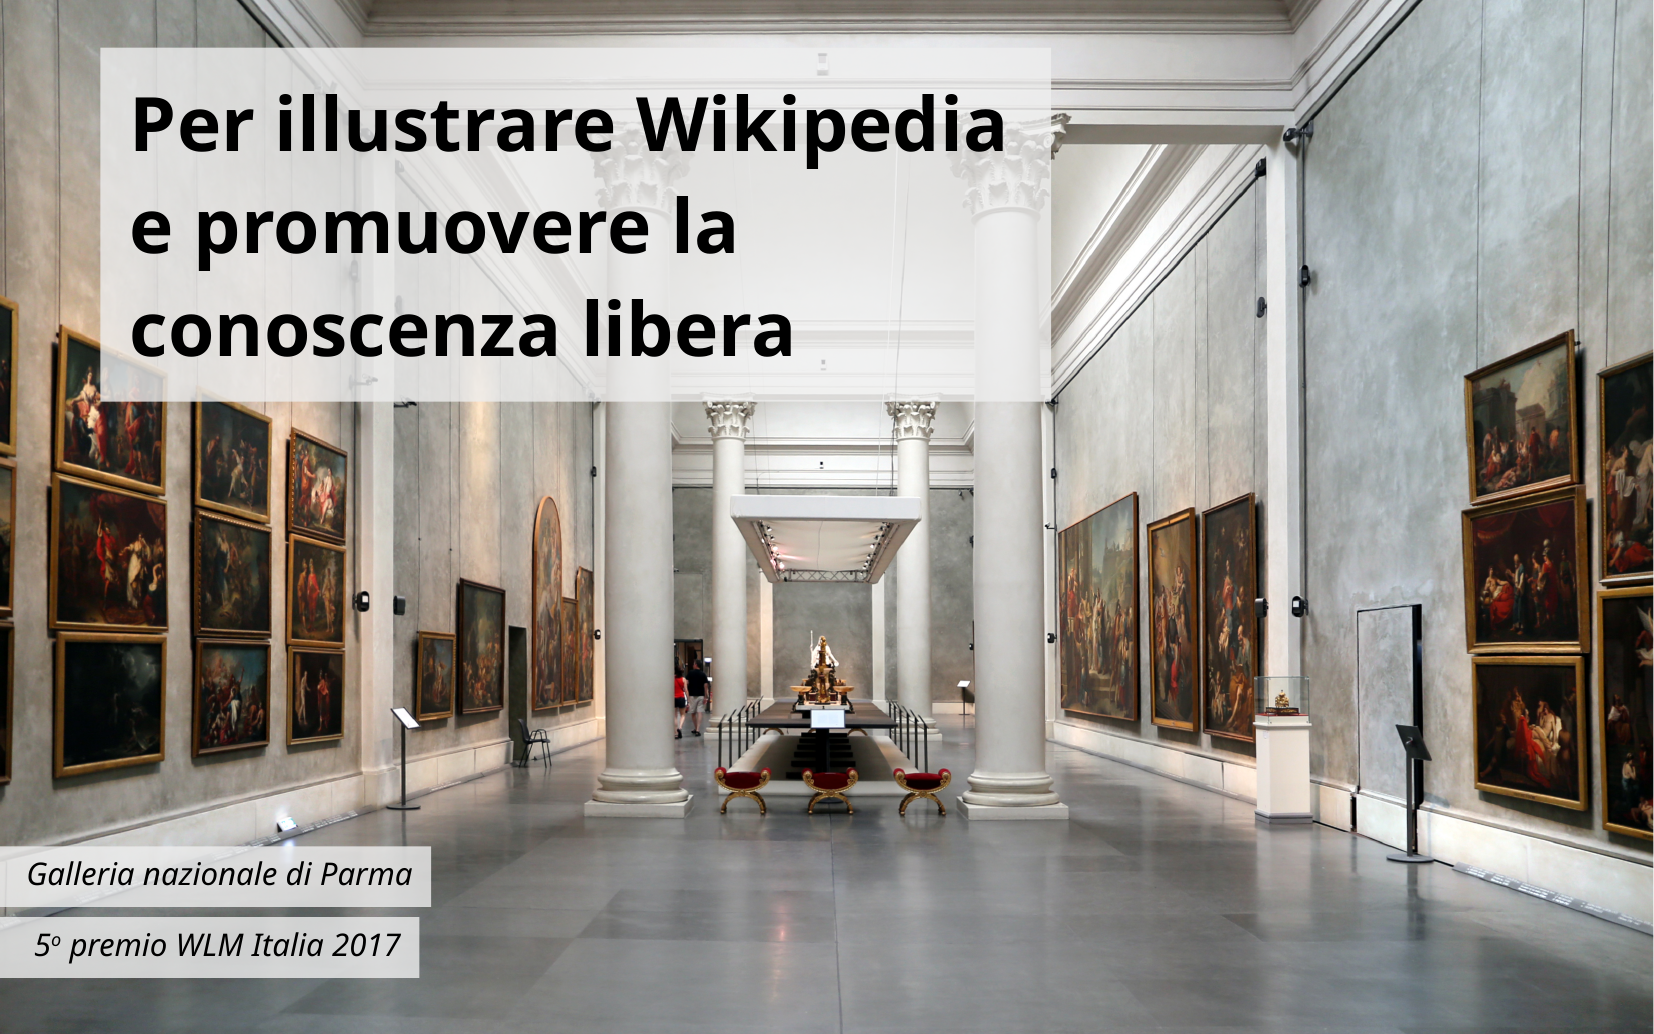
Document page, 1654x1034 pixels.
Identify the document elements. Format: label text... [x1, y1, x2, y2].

picture [0, 0, 1654, 1034]
text_box 5o premio WLM Italia 2017 [0, 920, 420, 975]
text_box Per illustrare Wikipedia e promuovere la conoscenza libera [100, 47, 1052, 348]
text_box Galleria nazionale di Parma [0, 849, 432, 904]
